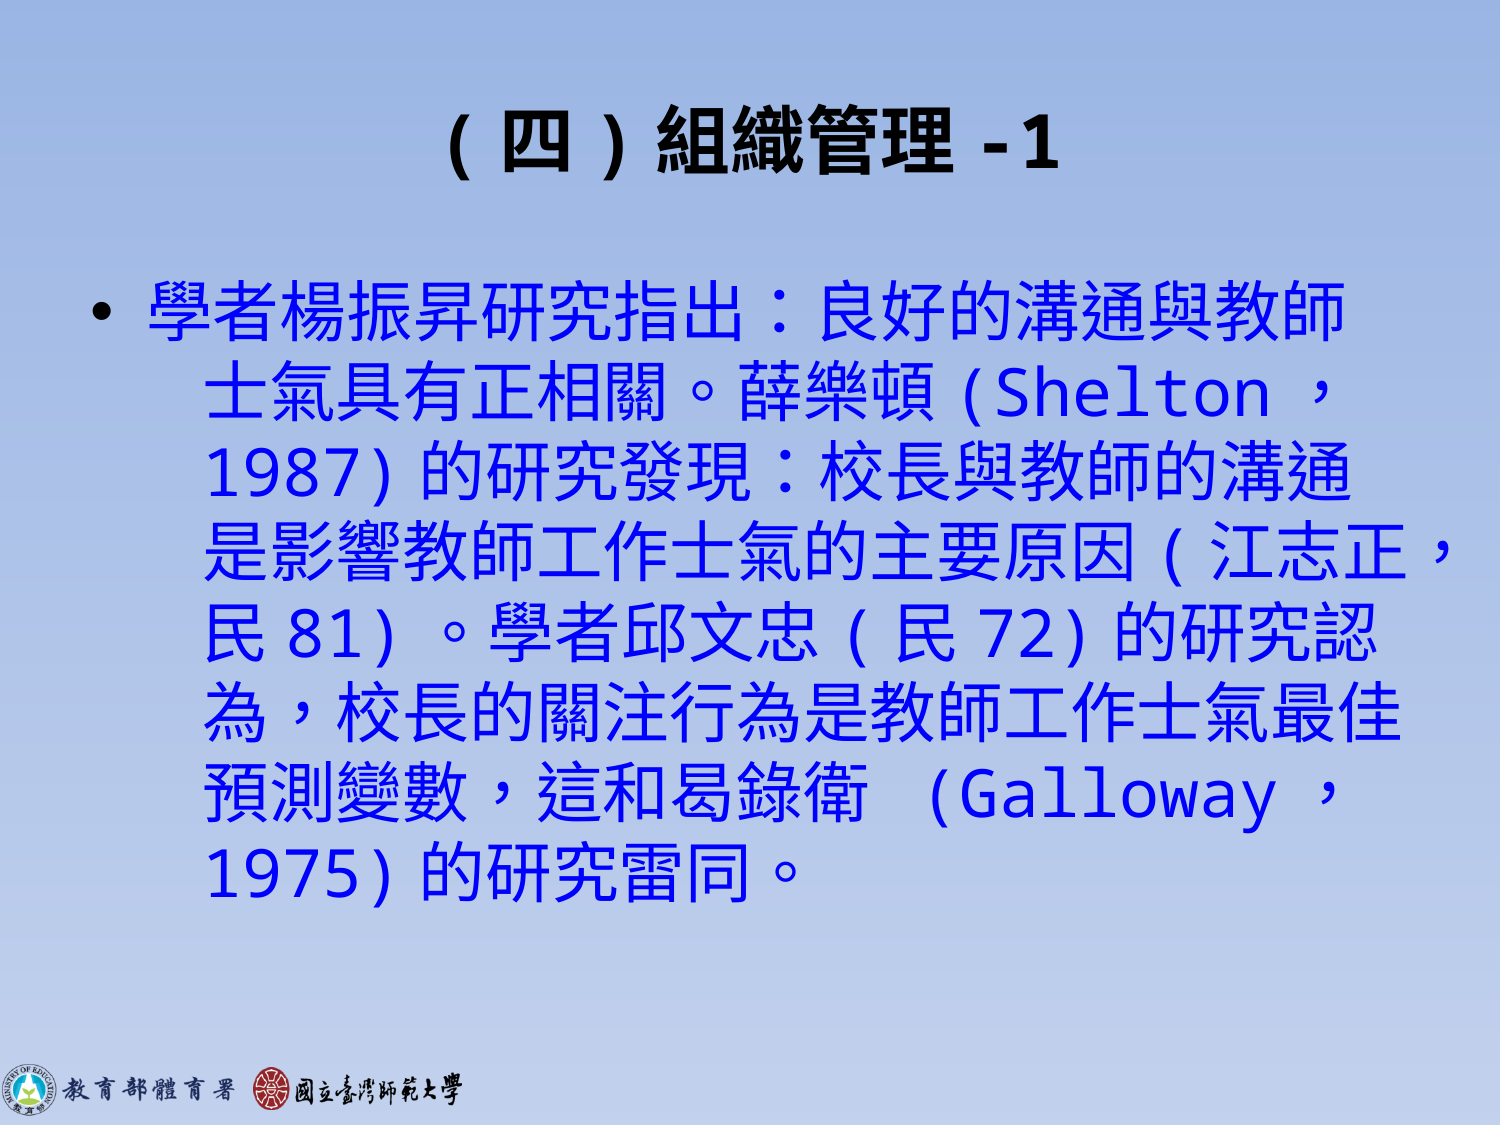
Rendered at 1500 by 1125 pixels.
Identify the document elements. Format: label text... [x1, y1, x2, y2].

list 學者楊振昇研究指出：良好的溝通與教師士氣具有正相關。薛樂頓(Shelton，1987)的研究發現：校長與教師的溝通是影響教師工作士氣的主要原因(江志正，民81)。學者邱文忠(民72)的研究認為，校長的關注行為是教師工作士氣最佳預測變數，這和曷錄衛 (Galloway，1975)的研究雷同。 [75, 262, 1426, 1005]
title (四)組織管理-1 [75, 45, 1426, 233]
